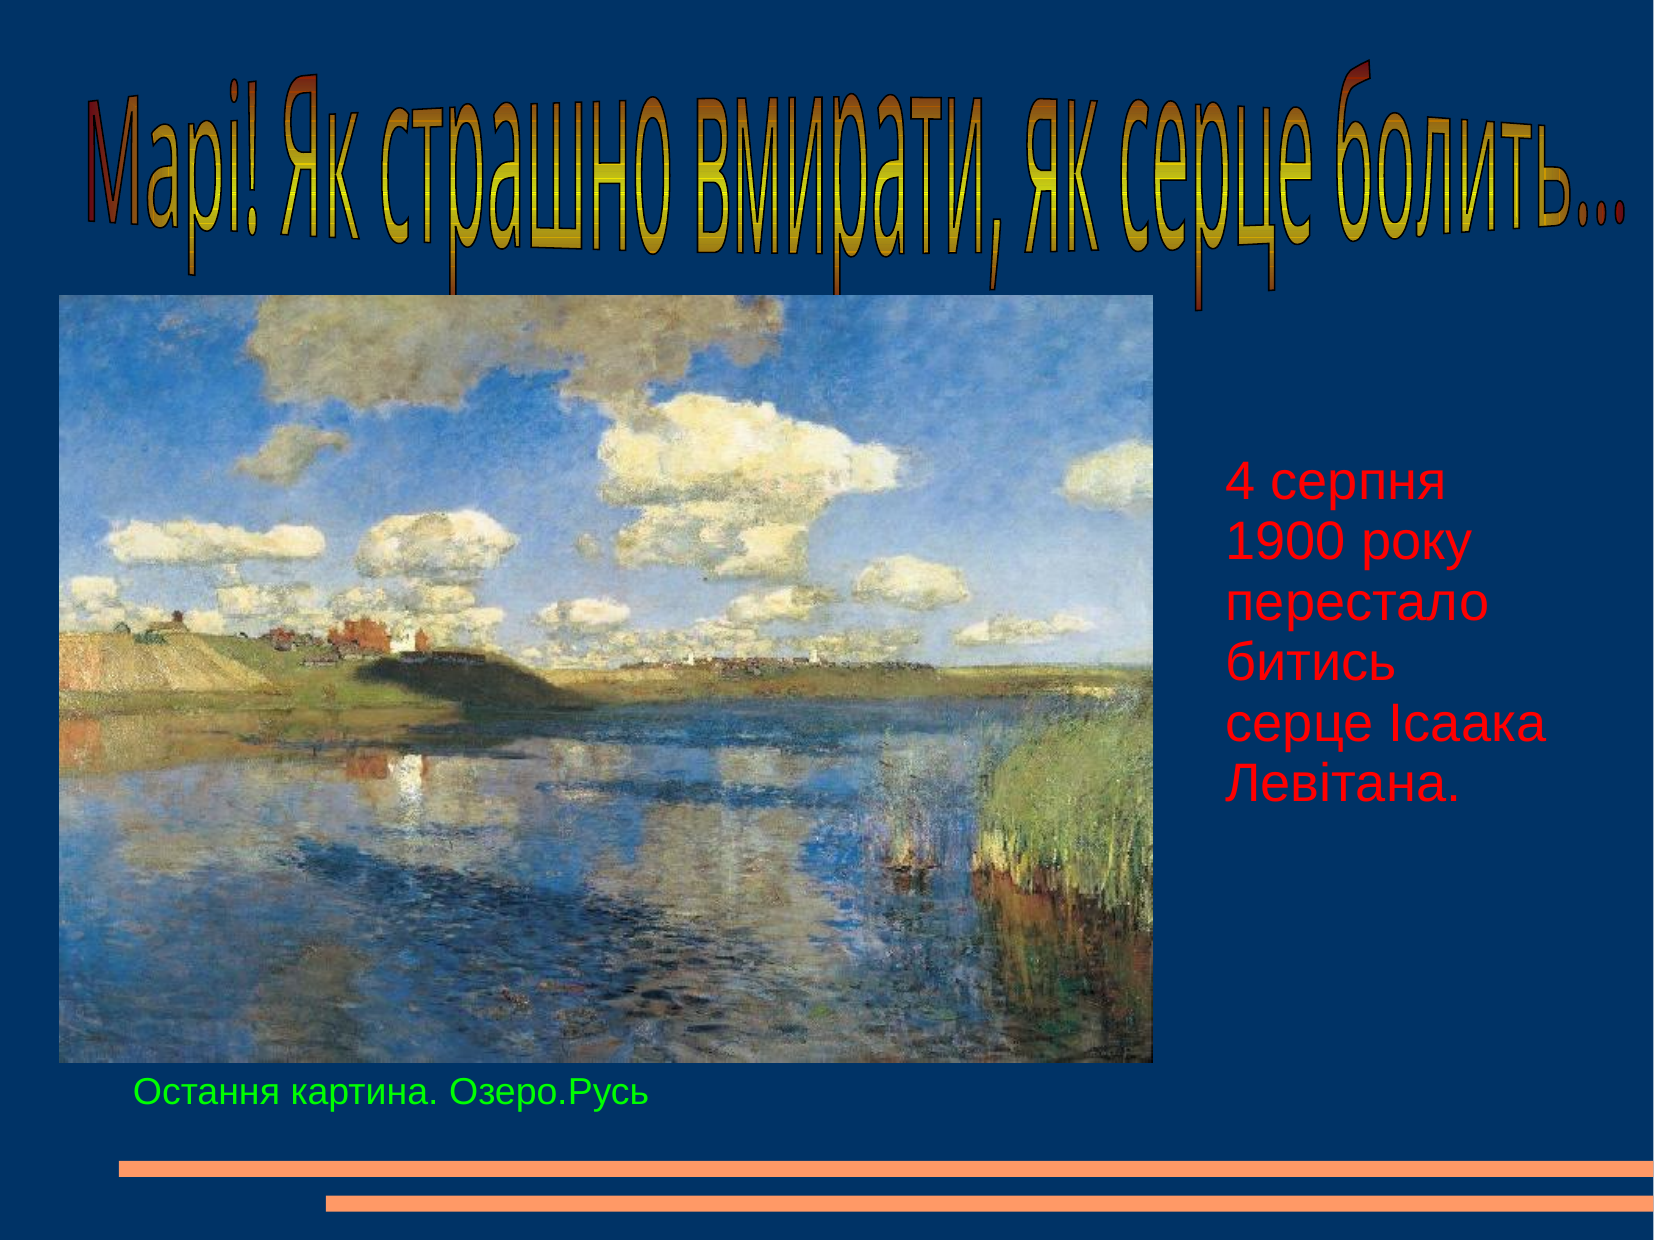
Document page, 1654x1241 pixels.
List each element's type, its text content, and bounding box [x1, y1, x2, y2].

text_box Марі! Як страшно вмирати, як серце болить... [593, 100, 626, 251]
text_box Марі! Як страшно вмирати, як серце болить... [489, 102, 520, 250]
text_box Марі! Як страшно вмирати, як серце болить... [873, 94, 904, 257]
text_box Марі! Як страшно вмирати, як серце болить... [948, 97, 982, 253]
text_box Марі! Як страшно вмирати, як серце болить... [329, 112, 360, 239]
text_box Марі! Як страшно вмирати, як серце болить... [1501, 122, 1532, 229]
text_box Остання картина. Озеро.Русь [118, 1062, 1063, 1120]
text_box Марі! Як страшно вмирати, як серце болить... [635, 96, 670, 255]
text_box Марі! Як страшно вмирати, як серце болить... [910, 97, 942, 254]
text_box Марі! Як страшно вмирати, як серце болить... [280, 74, 317, 237]
text_box Марі! Як страшно вмирати, як серце болить... [737, 97, 778, 254]
text_box Марі! Як страшно вмирати, як серце болить... [833, 93, 867, 295]
text_box Марі! Як страшно вмирати, як серце болить... [1377, 112, 1413, 239]
text_box Марі! Як страшно вмирати, як серце болить... [531, 102, 582, 249]
text_box Марі! Як страшно вмирати, як серце болить... [1538, 125, 1570, 227]
text_box Марі! Як страшно вмирати, як серце болить... [1068, 99, 1099, 252]
text_box 4 серпня 1900 року перестало битись серце Ісаака Левітана. [1210, 442, 1565, 821]
text_box Марі! Як страшно вмирати, як серце болить... [1154, 100, 1187, 251]
picture [59, 295, 1153, 1063]
text_box Марі! Як страшно вмирати, як серце болить... [88, 95, 138, 225]
text_box Марі! Як страшно вмирати, як серце болить... [1416, 116, 1450, 237]
text_box Марі! Як страшно вмирати, як серце болить... [188, 120, 222, 276]
text_box Марі! Як страшно вмирати, як серце болить... [1461, 119, 1495, 233]
text_box Марі! Як страшно вмирати, як серце болить... [1336, 60, 1371, 242]
text_box Марі! Як страшно вмирати, як серце болить... [1024, 98, 1057, 253]
text_box Марі! Як страшно вмирати, як серце болить... [1195, 102, 1229, 311]
text_box Марі! Як страшно вмирати, як серце болить... [1238, 106, 1275, 291]
text_box Марі! Як страшно вмирати, як серце болить... [1279, 107, 1312, 245]
text_box Марі! Як страшно вмирати, як серце болить... [381, 107, 409, 244]
text_box Марі! Як страшно вмирати, як серце болить... [1121, 99, 1149, 252]
text_box Марі! Як страшно вмирати, як серце болить... [412, 107, 443, 243]
text_box Марі! Як страшно вмирати, як серце болить... [147, 124, 178, 228]
text_box Марі! Як страшно вмирати, як серце болить... [789, 97, 822, 254]
text_box Марі! Як страшно вмирати, як серце болить... [449, 103, 483, 295]
text_box Марі! Як страшно вмирати, як серце болить... [697, 98, 729, 253]
